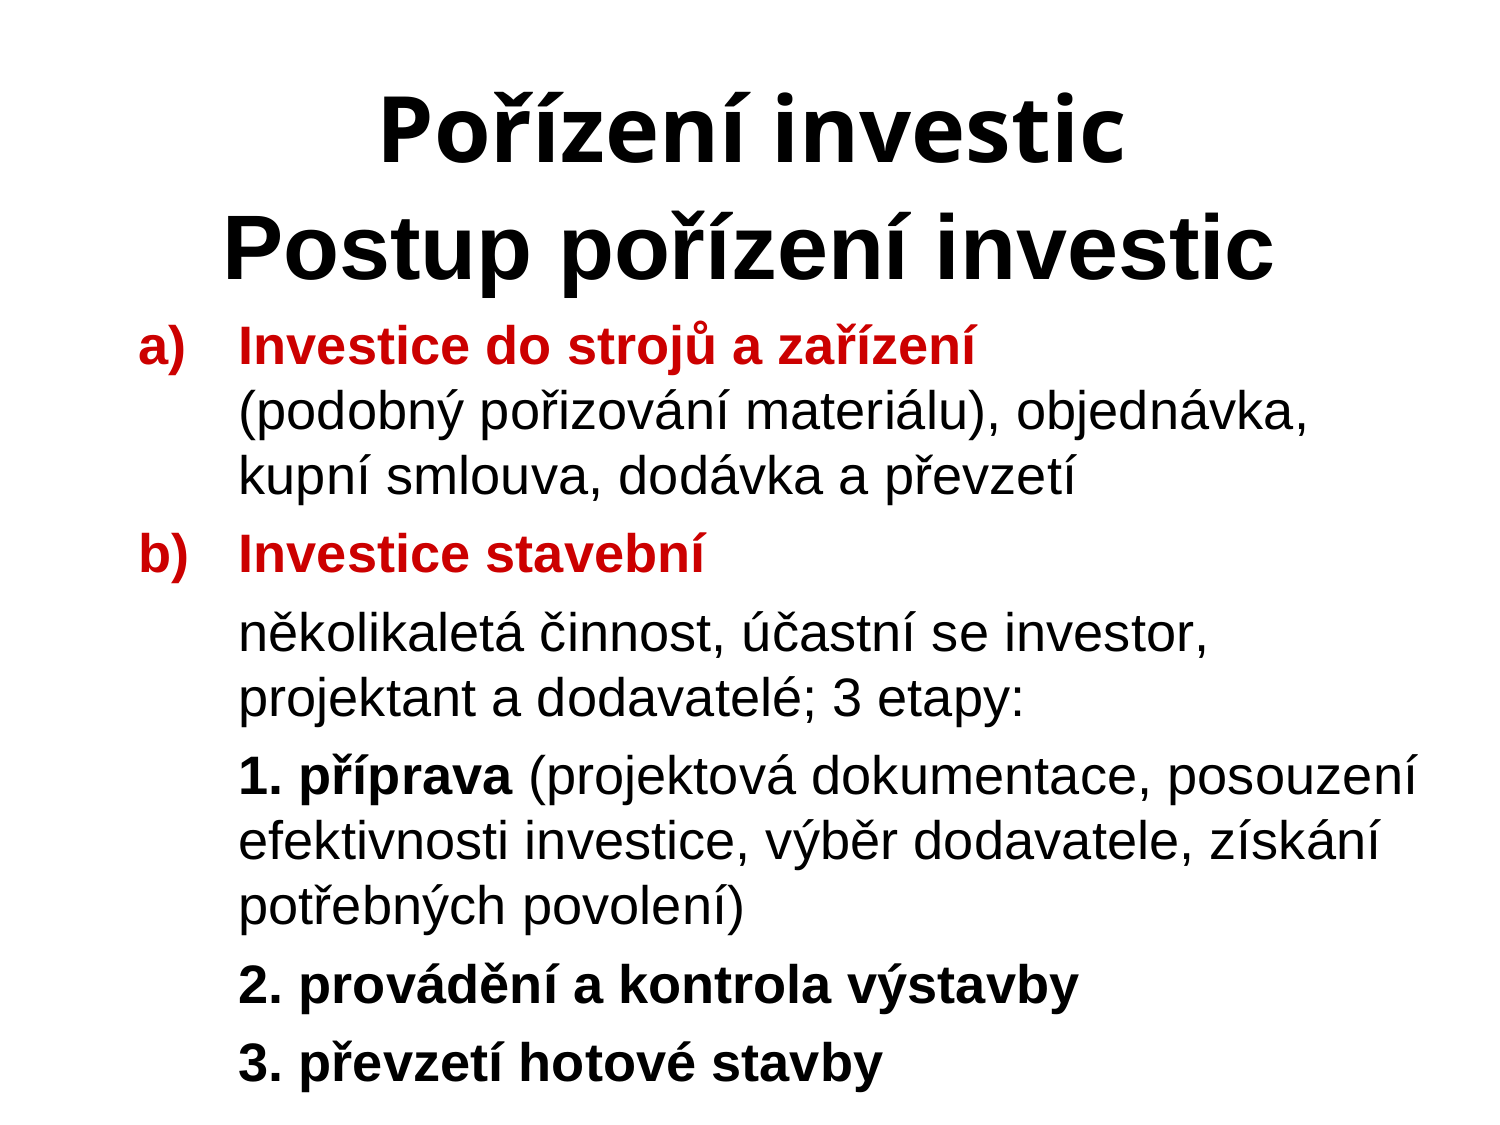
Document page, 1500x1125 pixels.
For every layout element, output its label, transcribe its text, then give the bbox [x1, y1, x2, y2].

title Postup pořízení investic [75, 148, 1426, 337]
text_box Investice do strojů a zařízení (podobný pořizování materiálu), objednávka, kupní smlouva, dodávka a převzetí Investice stavební několikaletá činnost, účastní se investor, projektant a dodavatelé; 3 etapy: 1. příprava (projektová dokumentace, posouzení efektivnosti investice, výběr dodavatele, získání potřebných povolení) 2. provádění a kontrola výstavby 3. převzetí hotové stavby [123, 302, 1447, 1012]
text_box Pořízení investic [76, 66, 1427, 185]
